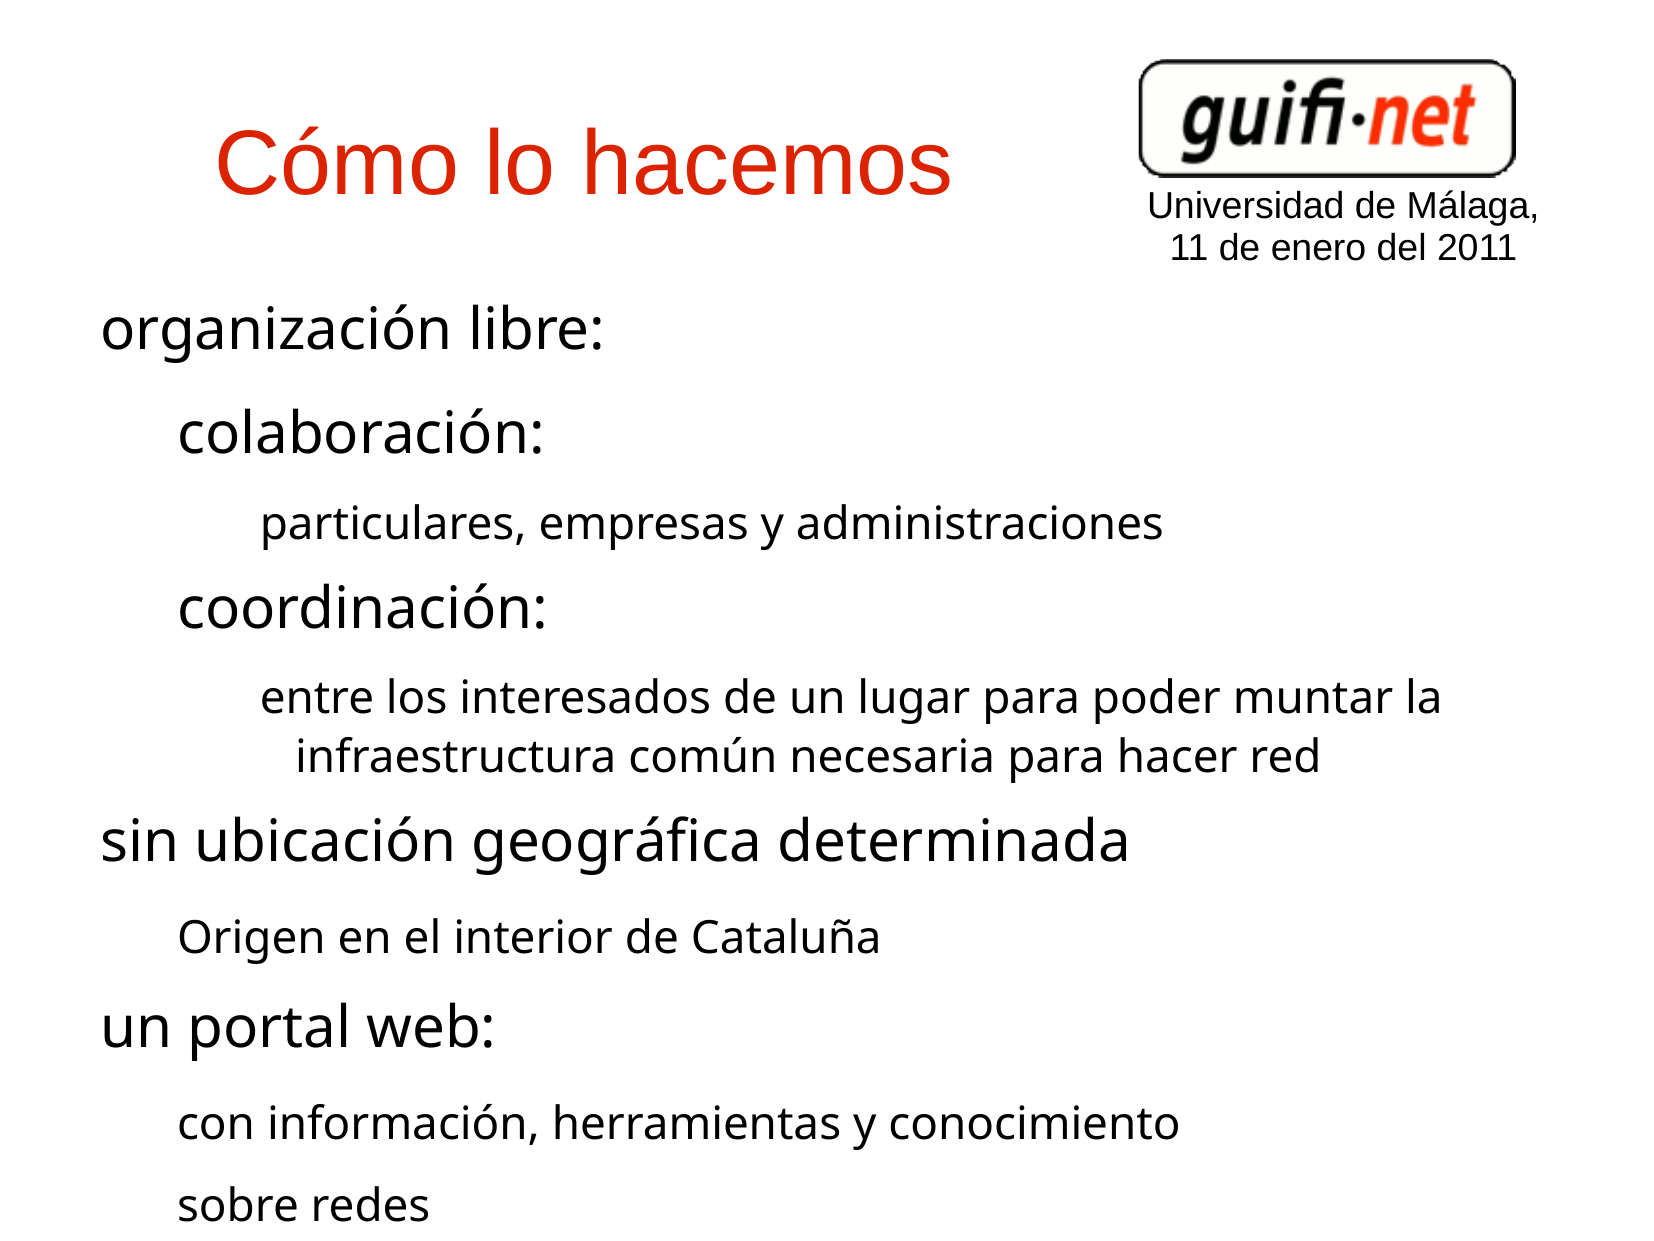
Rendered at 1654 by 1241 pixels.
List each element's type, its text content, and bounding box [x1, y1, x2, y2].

title Cómo lo hacemos [76, 59, 1093, 267]
list organización libre: colaboración: particulares, empresas y administraciones coordinación: entre los interesados de un lugar para poder muntar la infraestructura común necesaria para hacer red sin ubicación geográfica determinada Origen en el interior de Cataluña un portal web: con información, herramientas y conocimiento sobre redes [82, 290, 1571, 1241]
text_box Universidad de Málaga, 11 de enero del 2011 [1033, 177, 1654, 277]
picture [1137, 59, 1516, 177]
